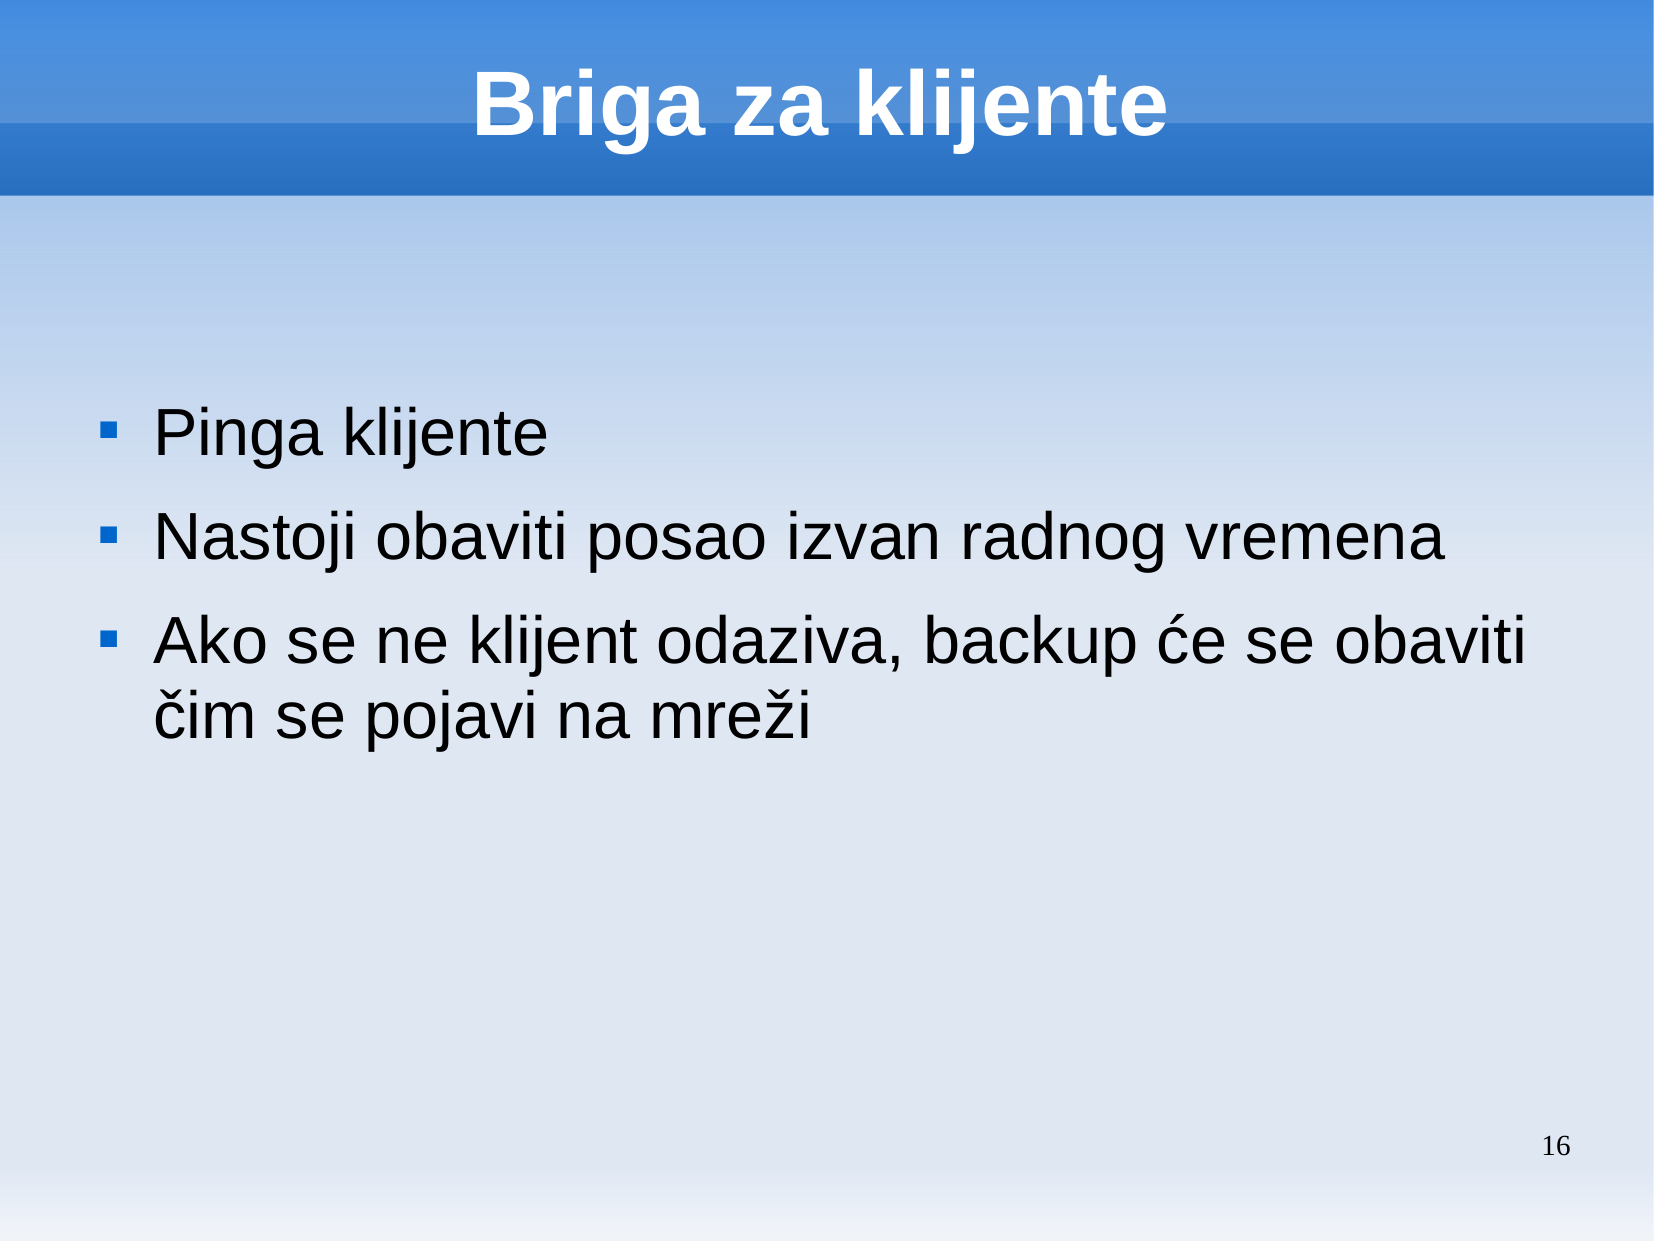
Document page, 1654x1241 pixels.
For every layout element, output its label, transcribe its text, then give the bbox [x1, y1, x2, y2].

title Briga za klijente [76, 7, 1565, 200]
picture [0, 0, 1654, 1241]
list Pinga klijente Nastoji obaviti posao izvan radnog vremena Ako se ne klijent odaziva, backup će se obaviti čim se pojavi na mreži [82, 290, 1571, 1094]
